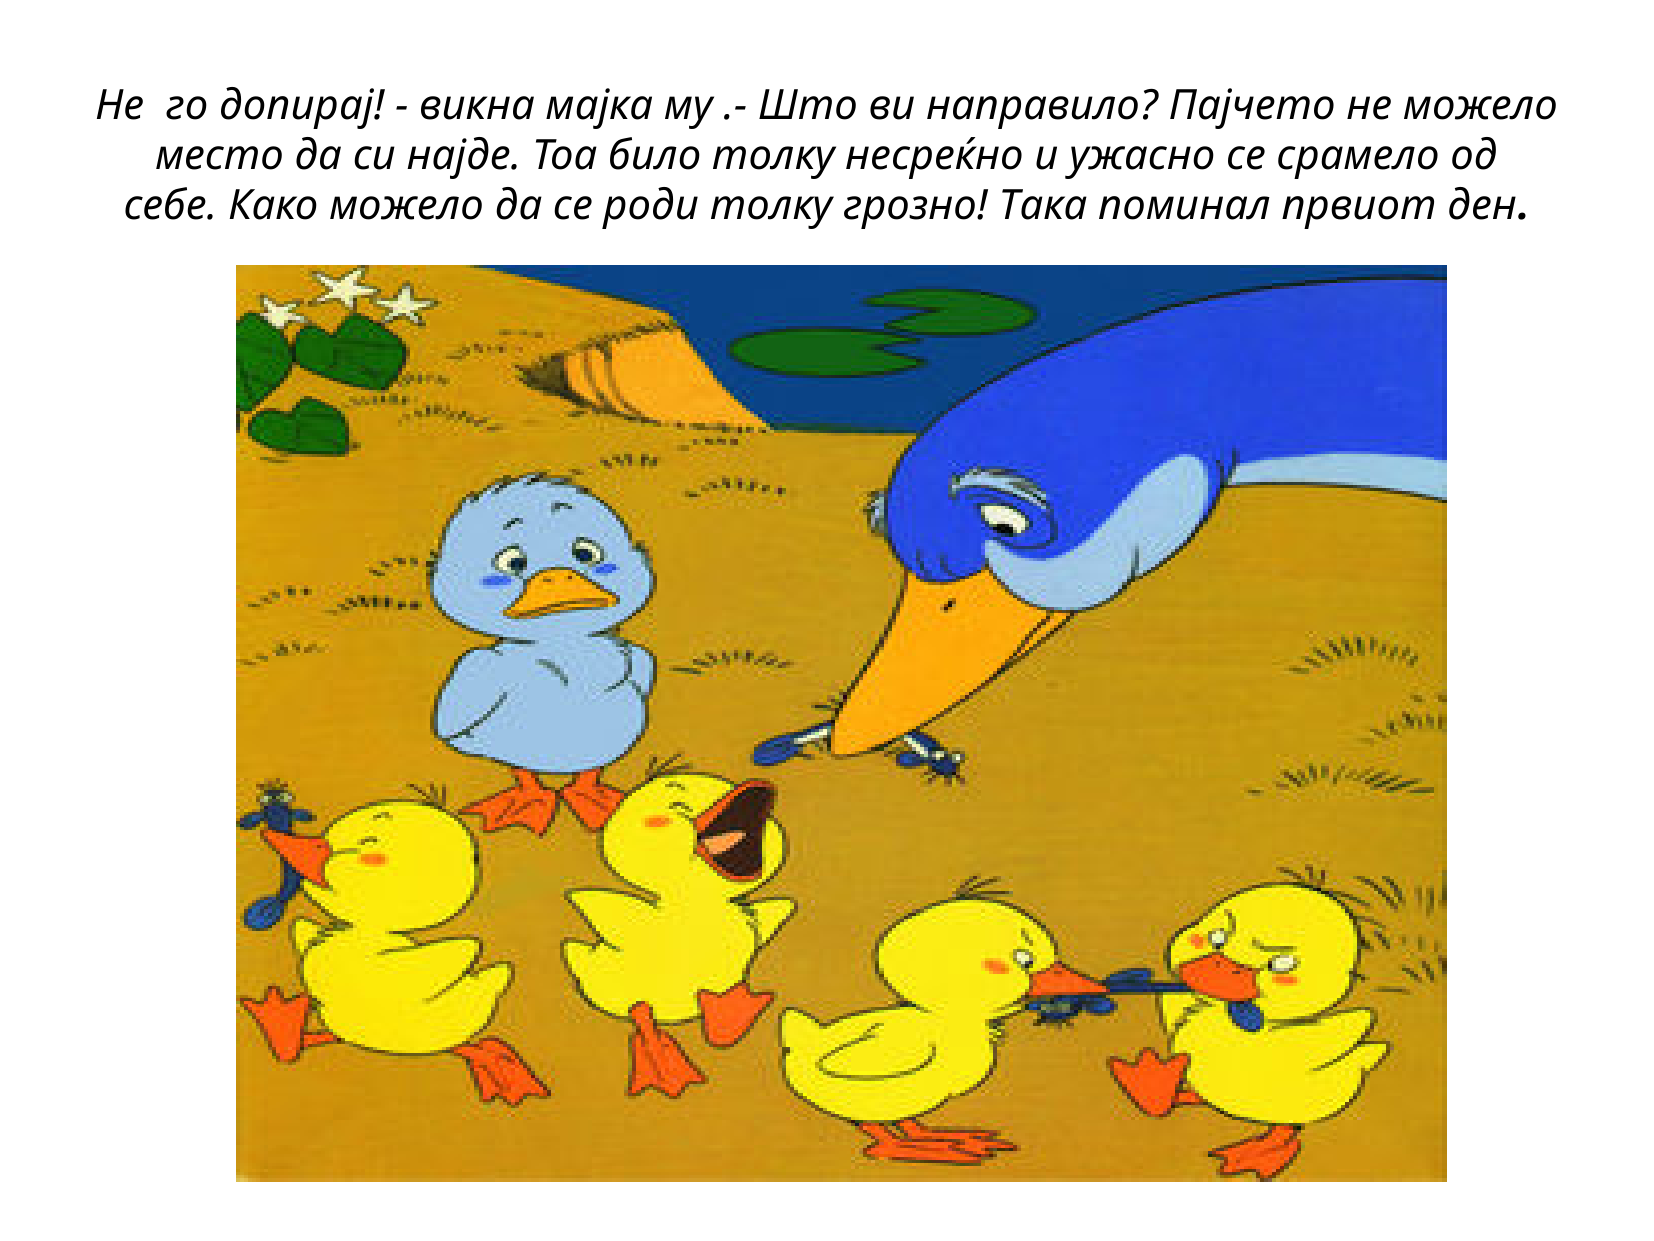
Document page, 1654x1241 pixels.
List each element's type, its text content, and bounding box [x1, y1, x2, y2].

title Не го допирај! - викна мајка му .- Што ви направило? Пајчето не можело место да си најде. Тоа било толку несреќно и ужасно се срамело од себе. Како можело да се роди толку грозно! Така поминал првиот ден. [82, 55, 1571, 250]
picture [236, 265, 1447, 1182]
